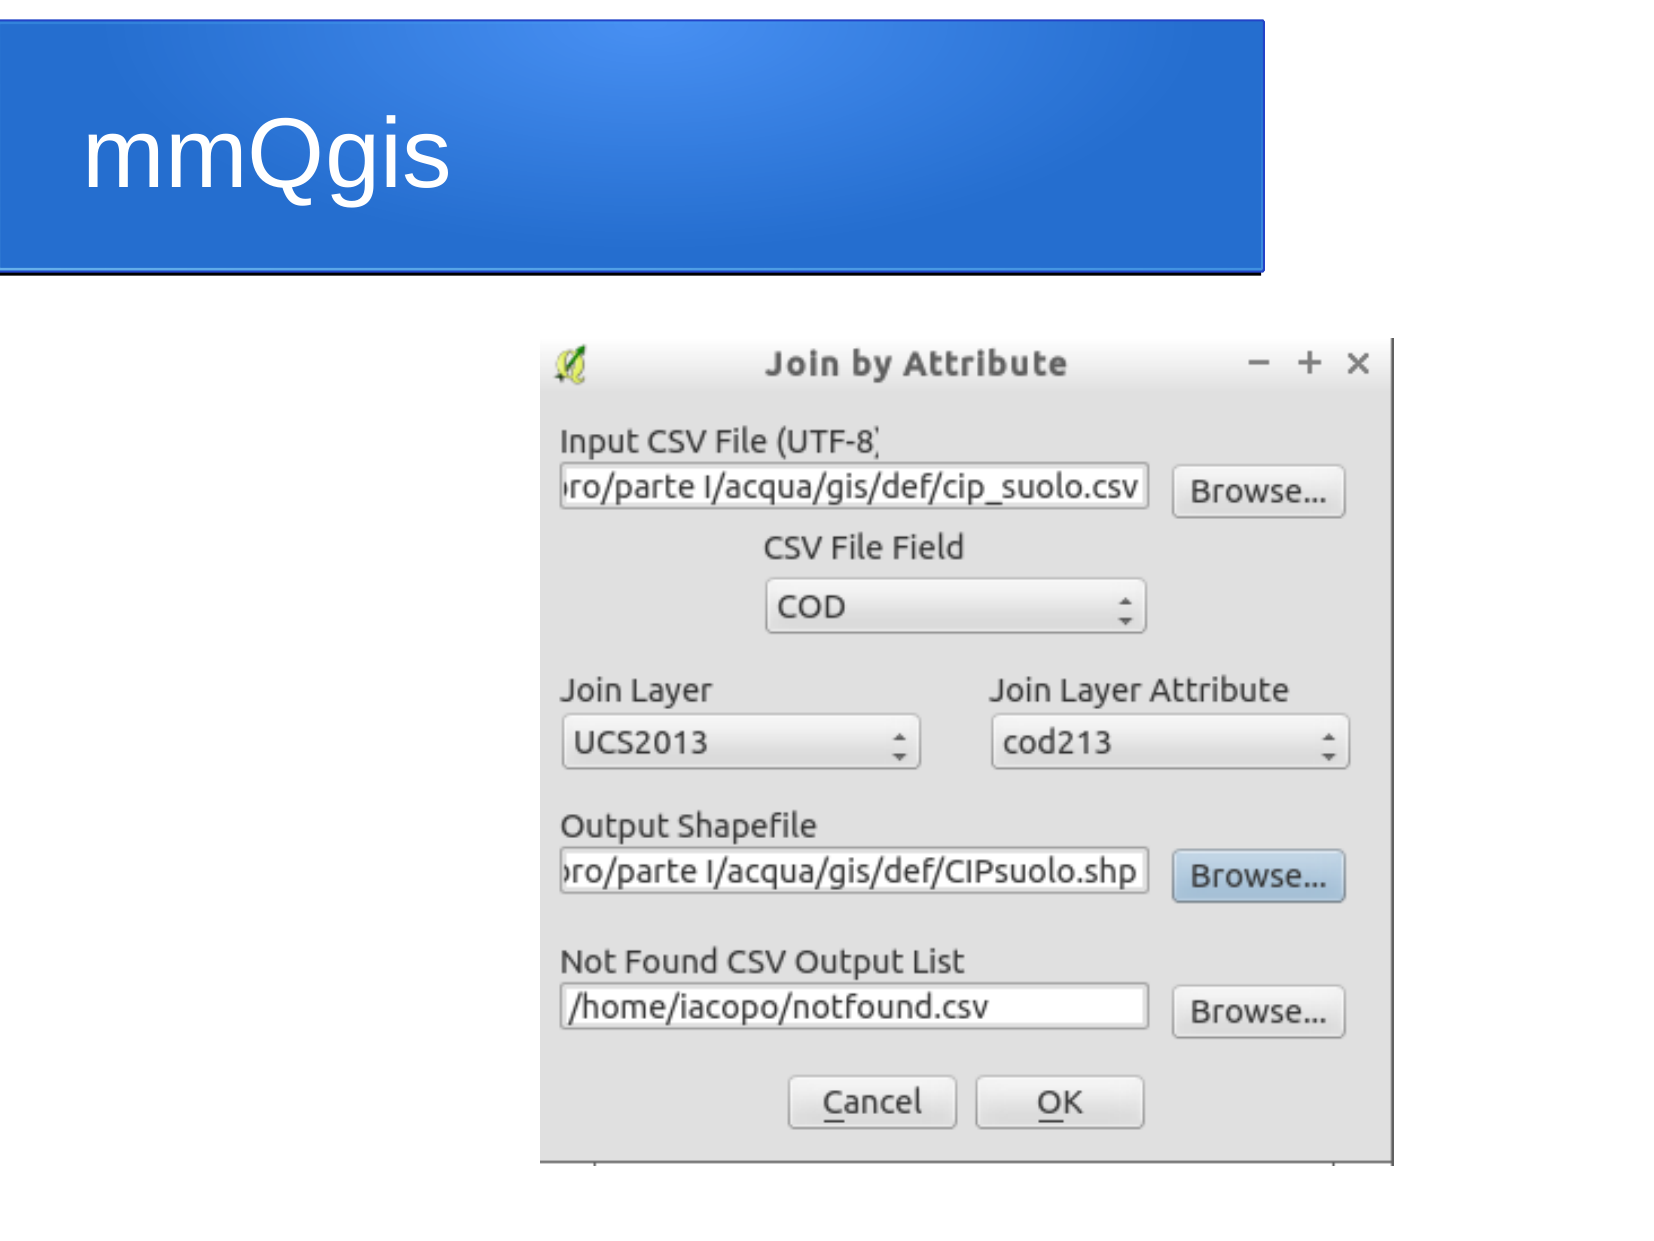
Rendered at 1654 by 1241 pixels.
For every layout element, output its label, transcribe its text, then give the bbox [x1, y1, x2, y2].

picture [540, 338, 1394, 1166]
title mmQgis [82, 49, 1250, 257]
